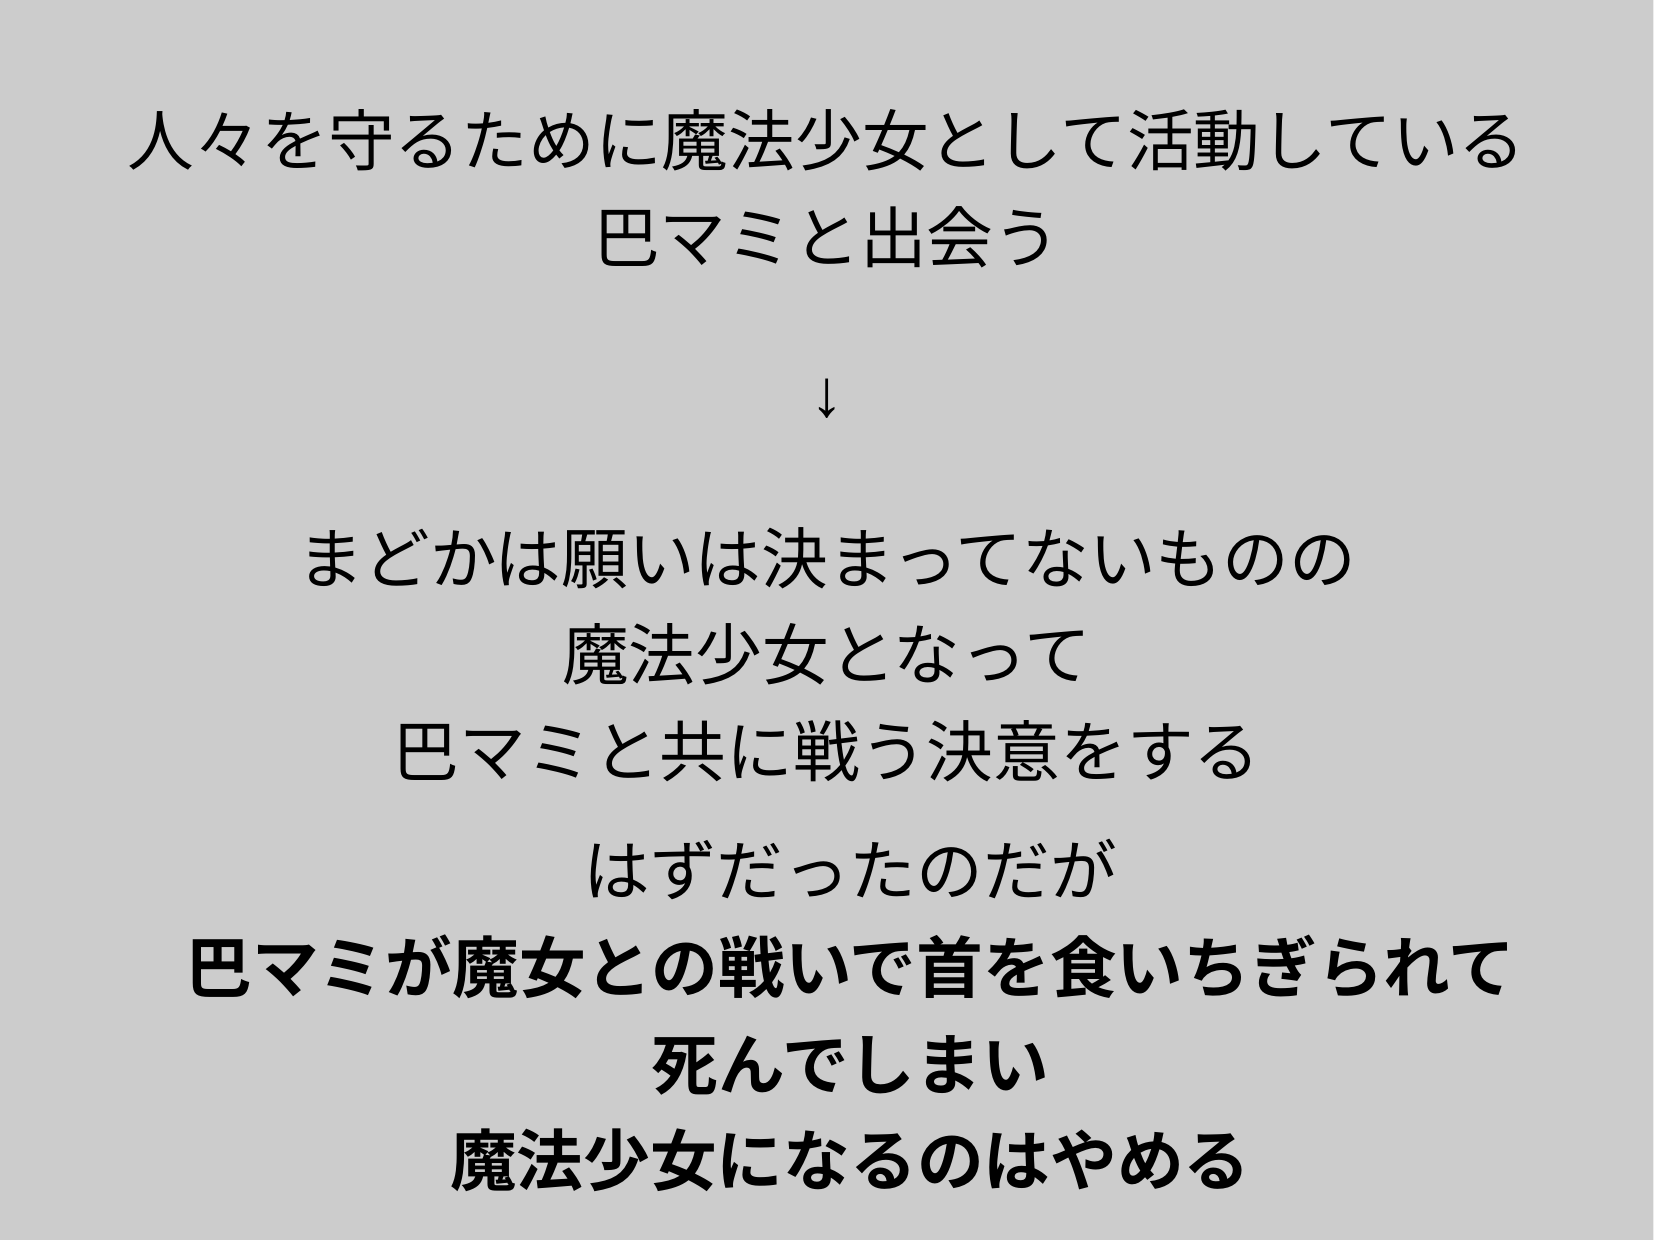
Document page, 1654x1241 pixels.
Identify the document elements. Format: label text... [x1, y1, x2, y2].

text_box はずだったのだが 巴マミが魔女との戦いで首を食いちぎられて 死んでしまい 魔法少女になるのはやめる [106, 878, 1595, 1146]
subtitle 人々を守るために魔法少女として活動している 巴マミと出会う ↓ まどかは願いは決まってないものの 魔法少女となって 巴マミと共に戦う決意をする [82, 56, 1571, 827]
